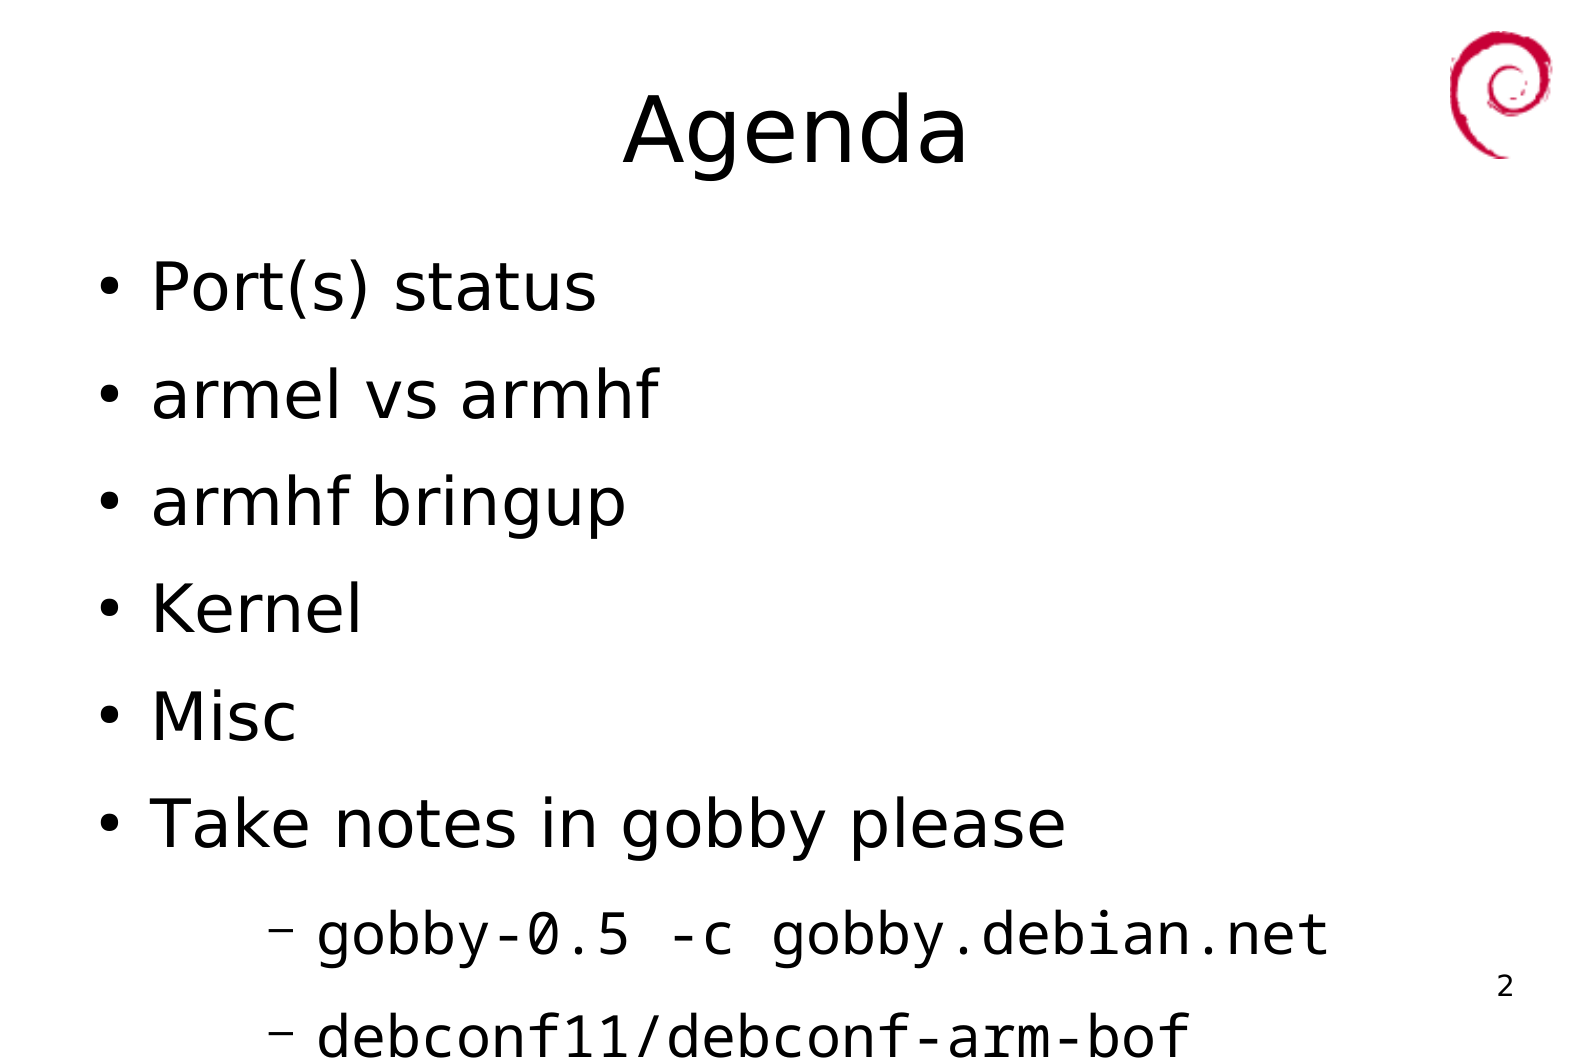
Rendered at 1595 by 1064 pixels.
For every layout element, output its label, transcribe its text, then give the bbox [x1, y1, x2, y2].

title Agenda [79, 49, 1515, 213]
picture [1450, 31, 1555, 159]
list Port(s) status armel vs armhf armhf bringup Kernel Misc Take notes in gobby please gobby-0.5 -c gobby.debian.net debconf11/debconf-arm-bof [79, 248, 1515, 1052]
